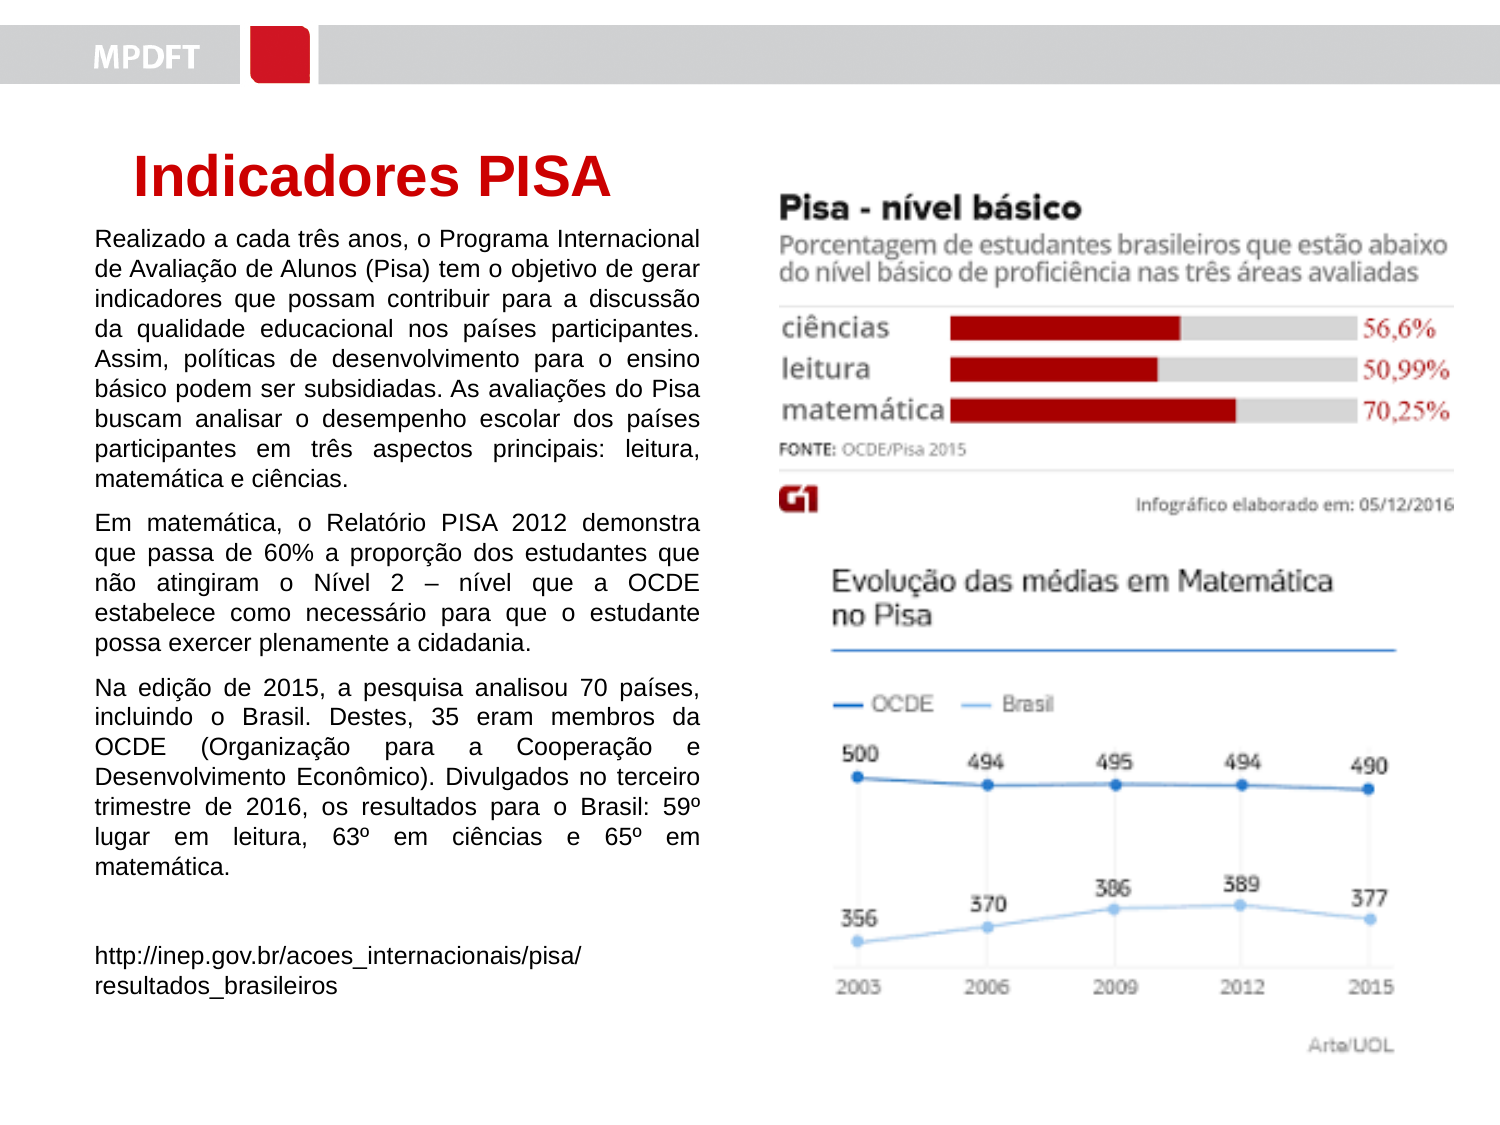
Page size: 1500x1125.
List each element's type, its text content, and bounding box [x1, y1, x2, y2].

picture [0, 0, 1500, 1125]
text_box Realizado a cada três anos, o Programa Internacional de Avaliação de Alunos (Pisa) tem o objetivo de gerar indicadores que possam contribuir para a discussão da qualidade educacional nos países participantes. Assim, políticas de desenvolvimento para o ensino básico podem ser subsidiadas. As avaliações do Pisa buscam analisar o desempenho escolar dos países participantes em três aspectos principais: leitura, matemática e ciências. Em matemática, o Relatório PISA 2012 demonstra que passa de 60% a proporção dos estudantes que não atingiram o Nível 2 – nível que a OCDE estabelece como necessário para que o estudante possa exercer plenamente a cidadania. Na edição de 2015, a pesquisa analisou 70 países, incluindo o Brasil. Destes, 35 eram membros da OCDE (Organização para a Cooperação e Desenvolvimento Econômico). Divulgados no terceiro trimestre de 2016, os resultados para o Brasil: 59º lugar em leitura, 63º em ciências e 65º em matemática. http://inep.gov.br/acoes_internacionais/pisa/resultados_brasileiros [23, 215, 717, 1040]
text_box Indicadores PISA [17, 129, 697, 216]
